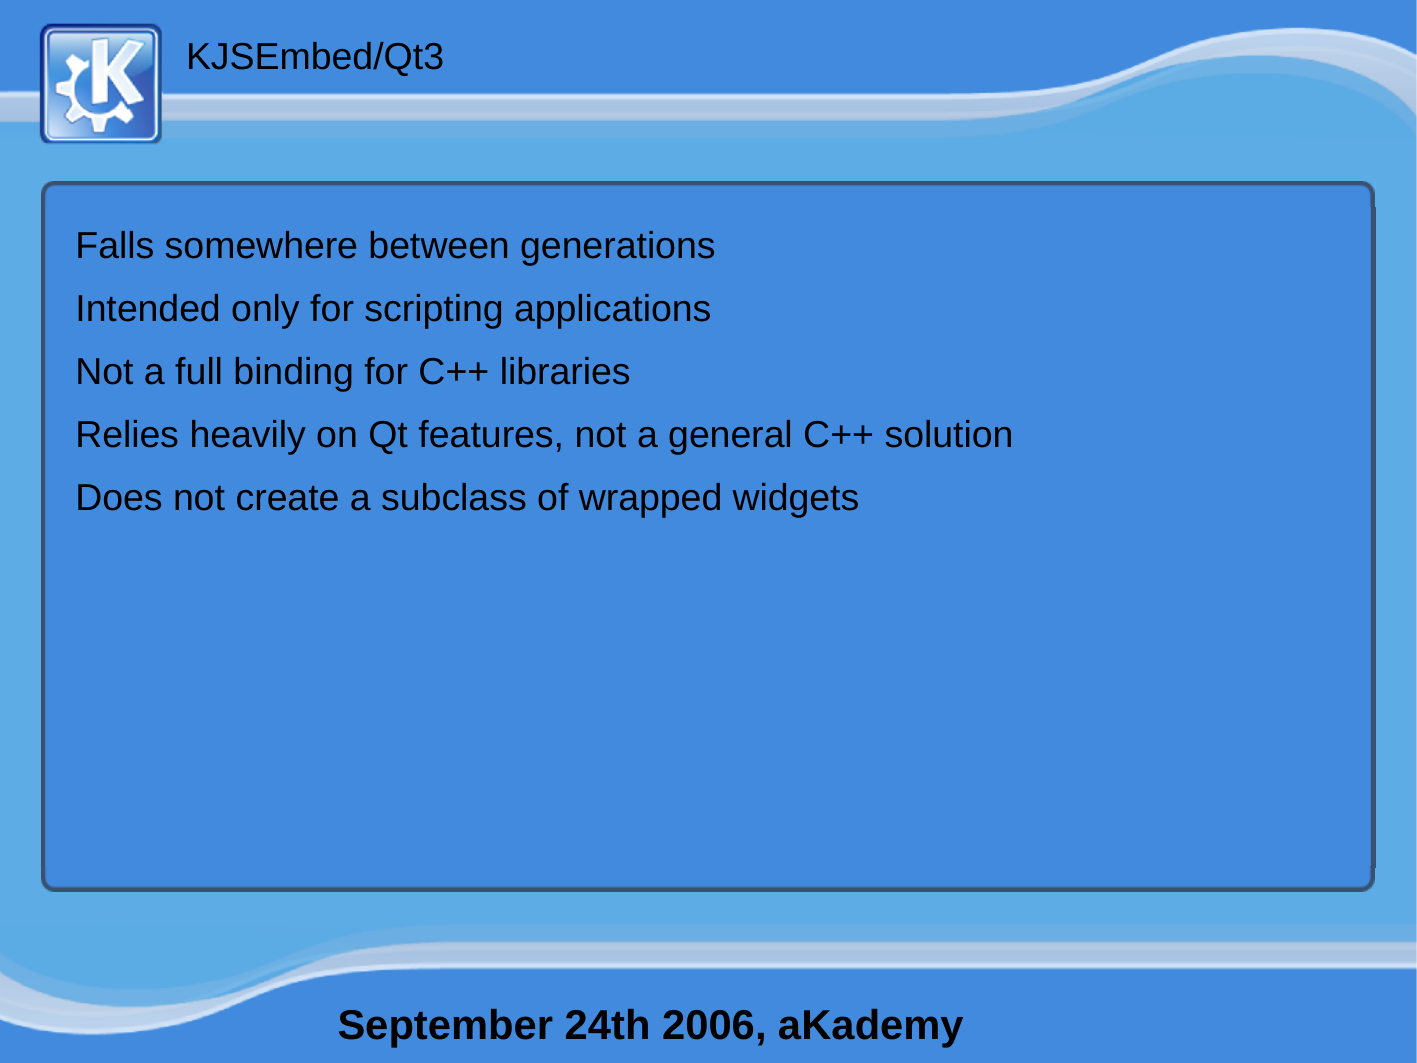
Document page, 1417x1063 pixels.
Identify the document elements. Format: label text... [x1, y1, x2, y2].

text_box KJSEmbed/Qt3 [171, 27, 1048, 127]
text_box Falls somewhere between generations Intended only for scripting applications Not a full binding for C++ libraries Relies heavily on Qt features, not a general C++ solution Does not create a subclass of wrapped widgets [50, 196, 1351, 548]
picture [0, 0, 1417, 1063]
